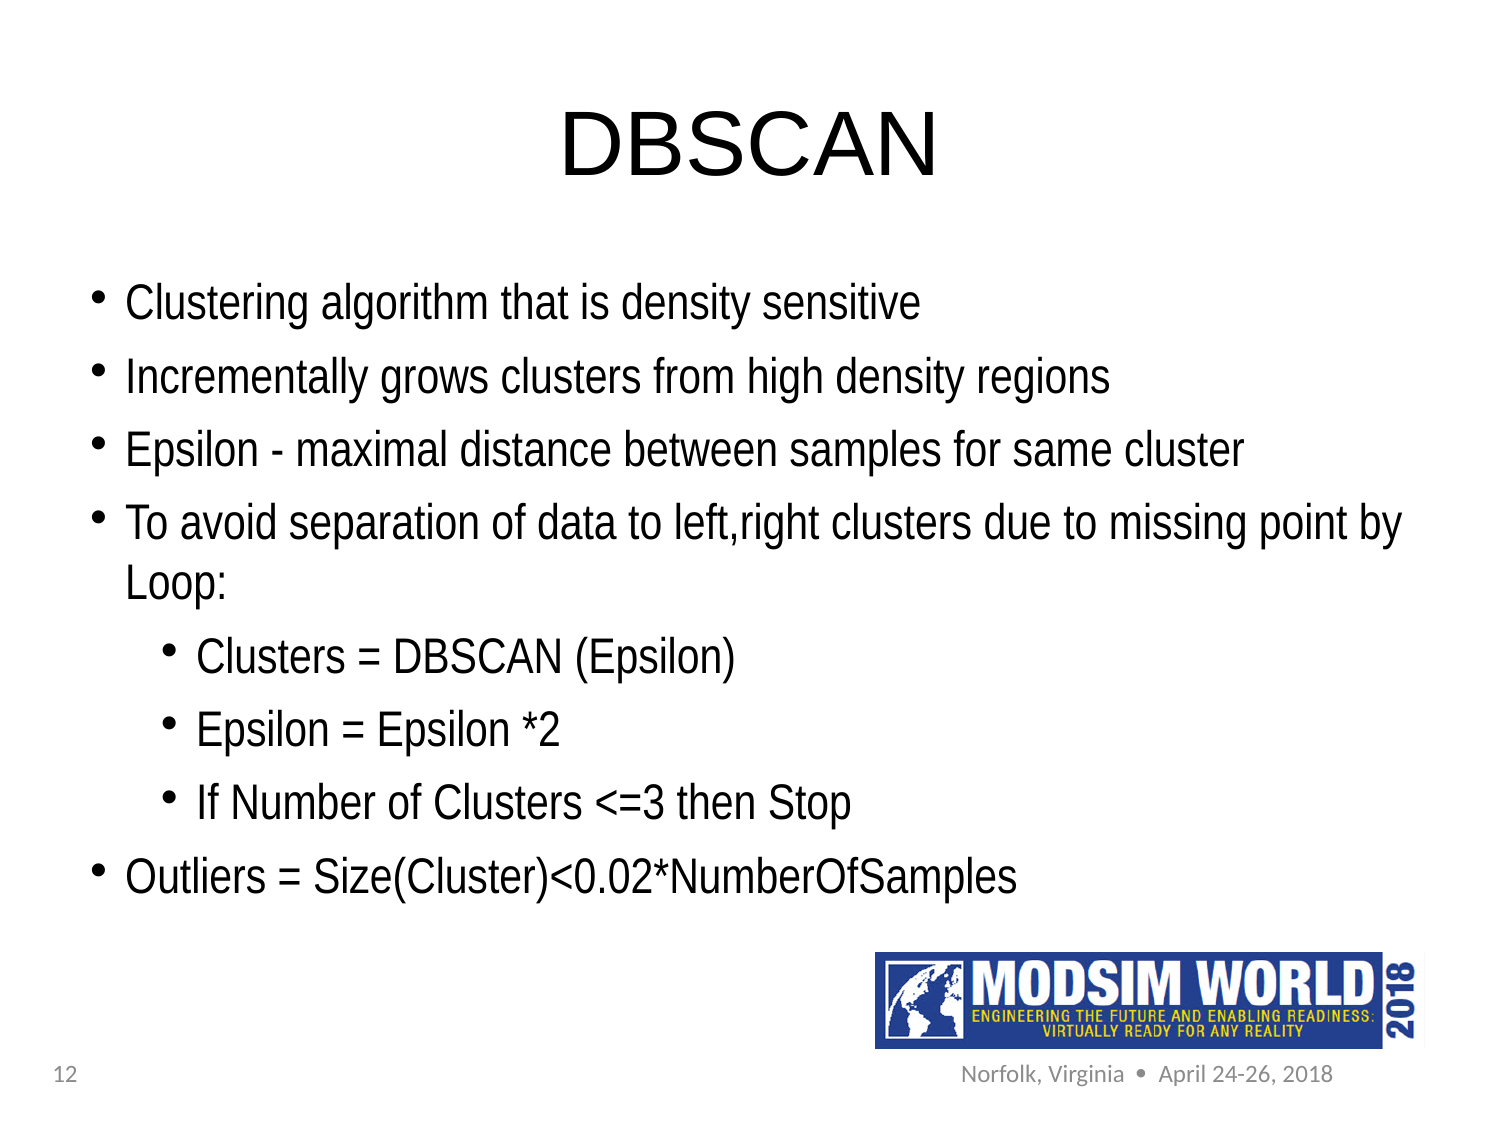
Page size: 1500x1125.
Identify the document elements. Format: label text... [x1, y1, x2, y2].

text_box DBSCAN [74, 45, 1425, 233]
text_box Norfolk, Virginia  April 24-26, 2018 [874, 1042, 1427, 1103]
text_box <number> [37, 1042, 388, 1103]
text_box Clustering algorithm that is density sensitive Incrementally grows clusters from high density regions Epsilon - maximal distance between samples for same cluster To avoid separation of data to left,right clusters due to missing point by Loop: Clusters = DBSCAN (Epsilon) Epsilon = Epsilon *2 If Number of Clusters <=3 then Stop Outliers = Size(Cluster)<0.02*NumberOfSamples [74, 262, 1425, 1005]
picture [875, 1005, 1425, 1042]
